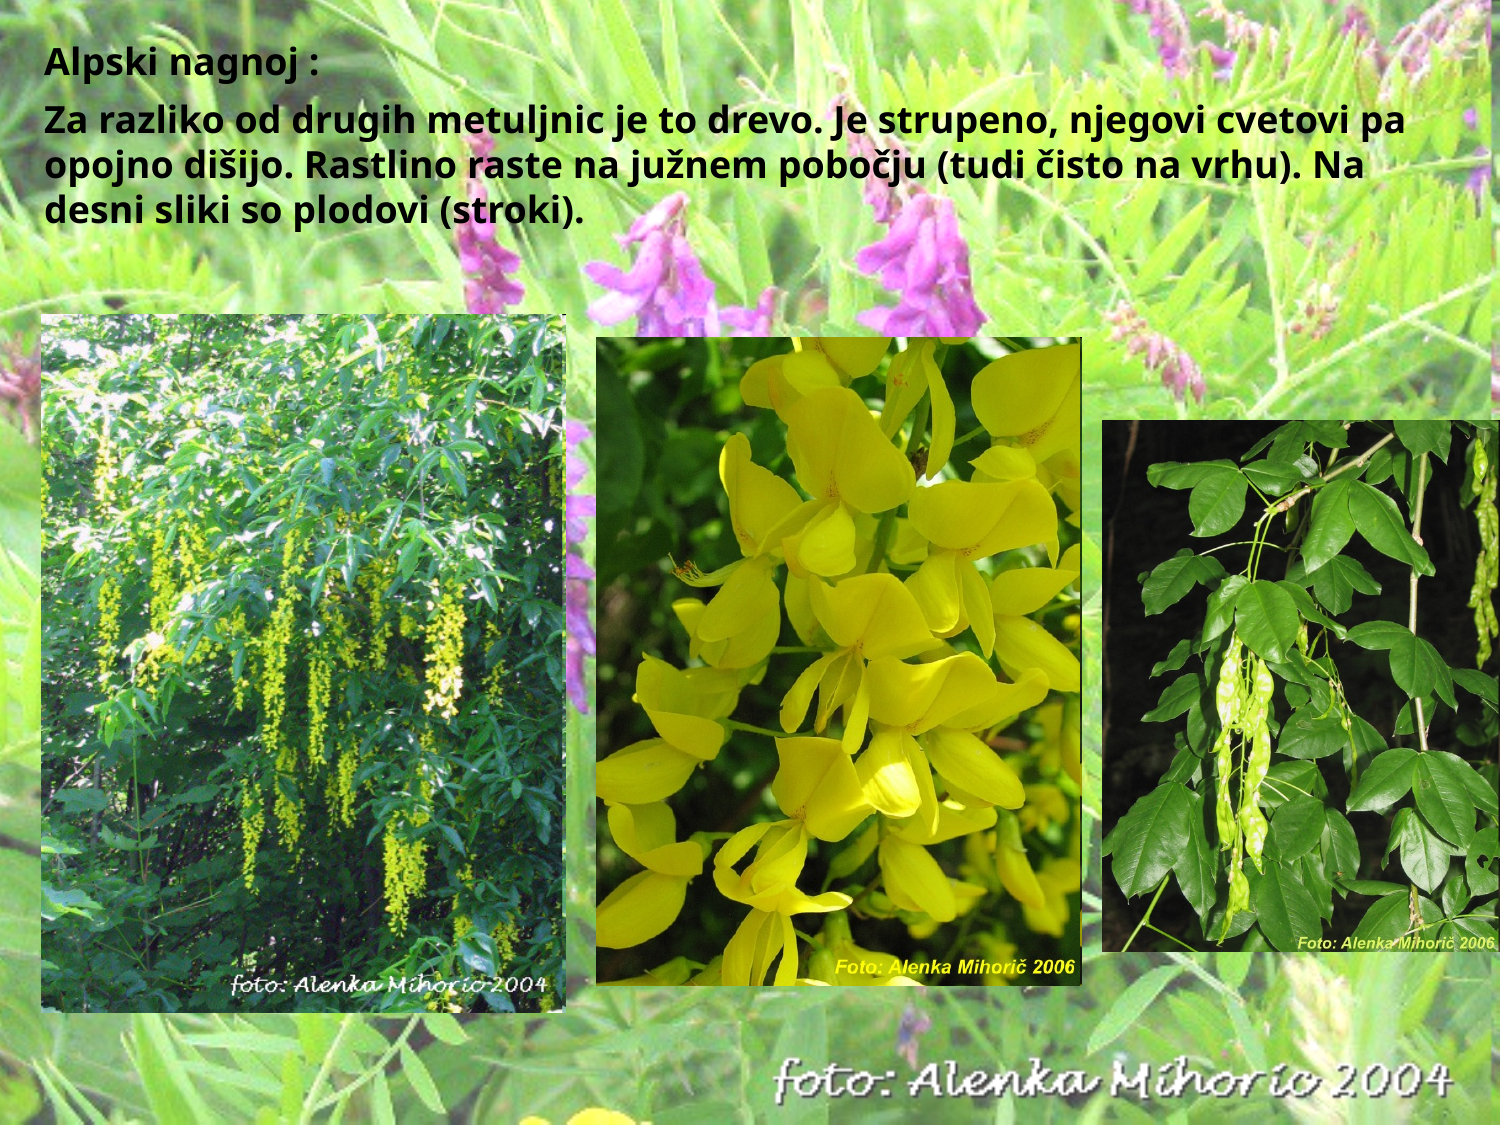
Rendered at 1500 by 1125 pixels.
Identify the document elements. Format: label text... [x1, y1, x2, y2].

picture [0, 0, 1500, 1125]
text_box Alpski nagnoj : Za razliko od drugih metuljnic je to drevo. Je strupeno, njegovi cvetovi pa opojno dišijo. Rastlino raste na južnem pobočju (tudi čisto na vrhu). Na desni sliki so plodovi (stroki). [29, 30, 1447, 296]
